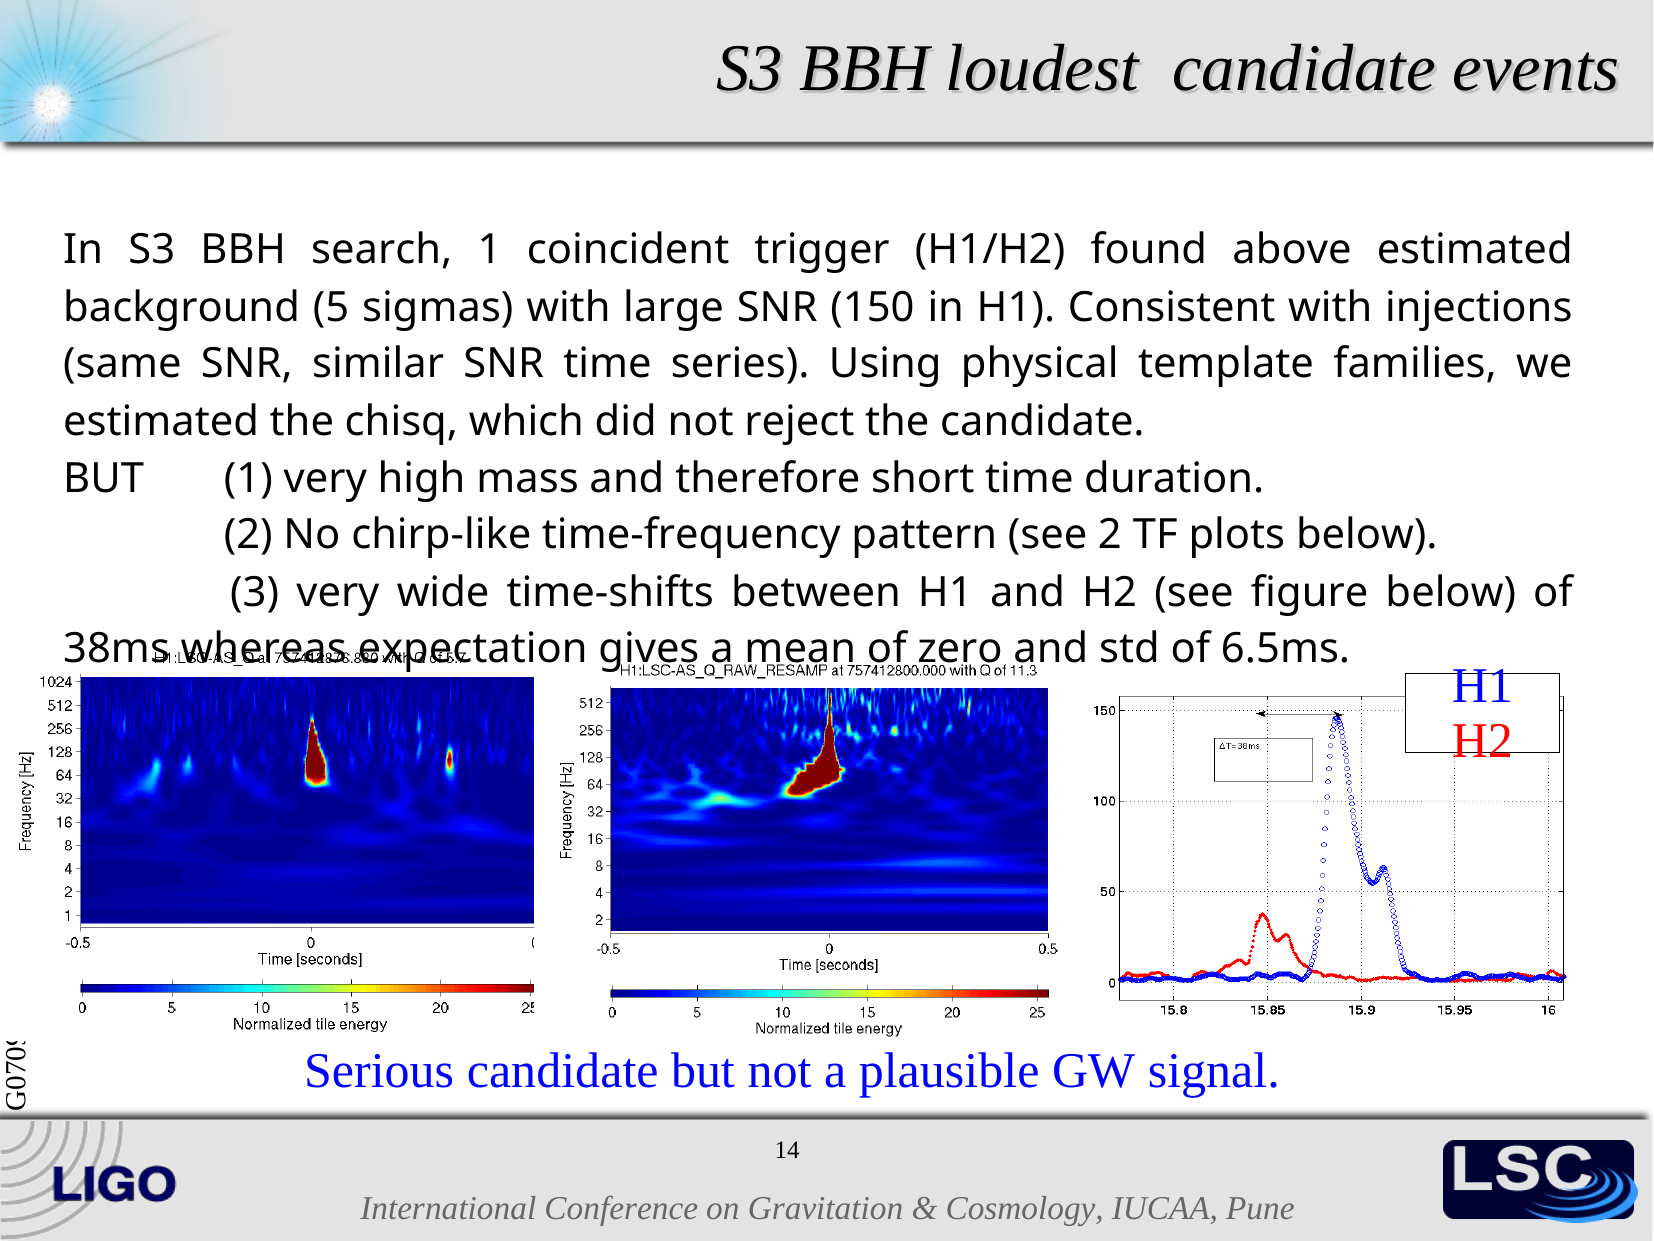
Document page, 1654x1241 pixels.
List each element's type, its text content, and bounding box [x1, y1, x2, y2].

text_box H1 H2 [1461, 741, 1477, 753]
picture [0, 0, 1654, 1241]
text_box H1 H2 [1461, 673, 1477, 684]
text_box S3 BBH loudest candidate events [310, 30, 1621, 105]
text_box In S3 BBH search, 1 coincident trigger (H1/H2) found above estimated background (5 sigmas) with large SNR (150 in H1). Consistent with injections (same SNR, similar SNR time series). Using physical template families, we estimated the chisq, which did not reject the candidate. BUT (1) very high mass and therefore short time duration. (2) No chirp-like time-frequency pattern (see 2 TF plots below). (3) very wide time-shifts between H1 and H2 (see figure below) of 38ms whereas expectation gives a mean of zero and std of 6.5ms. [63, 219, 1574, 608]
text_box Serious candidate but not a plausible GW signal. [76, 1042, 1508, 1098]
text_box H1 H2 [1405, 673, 1560, 753]
